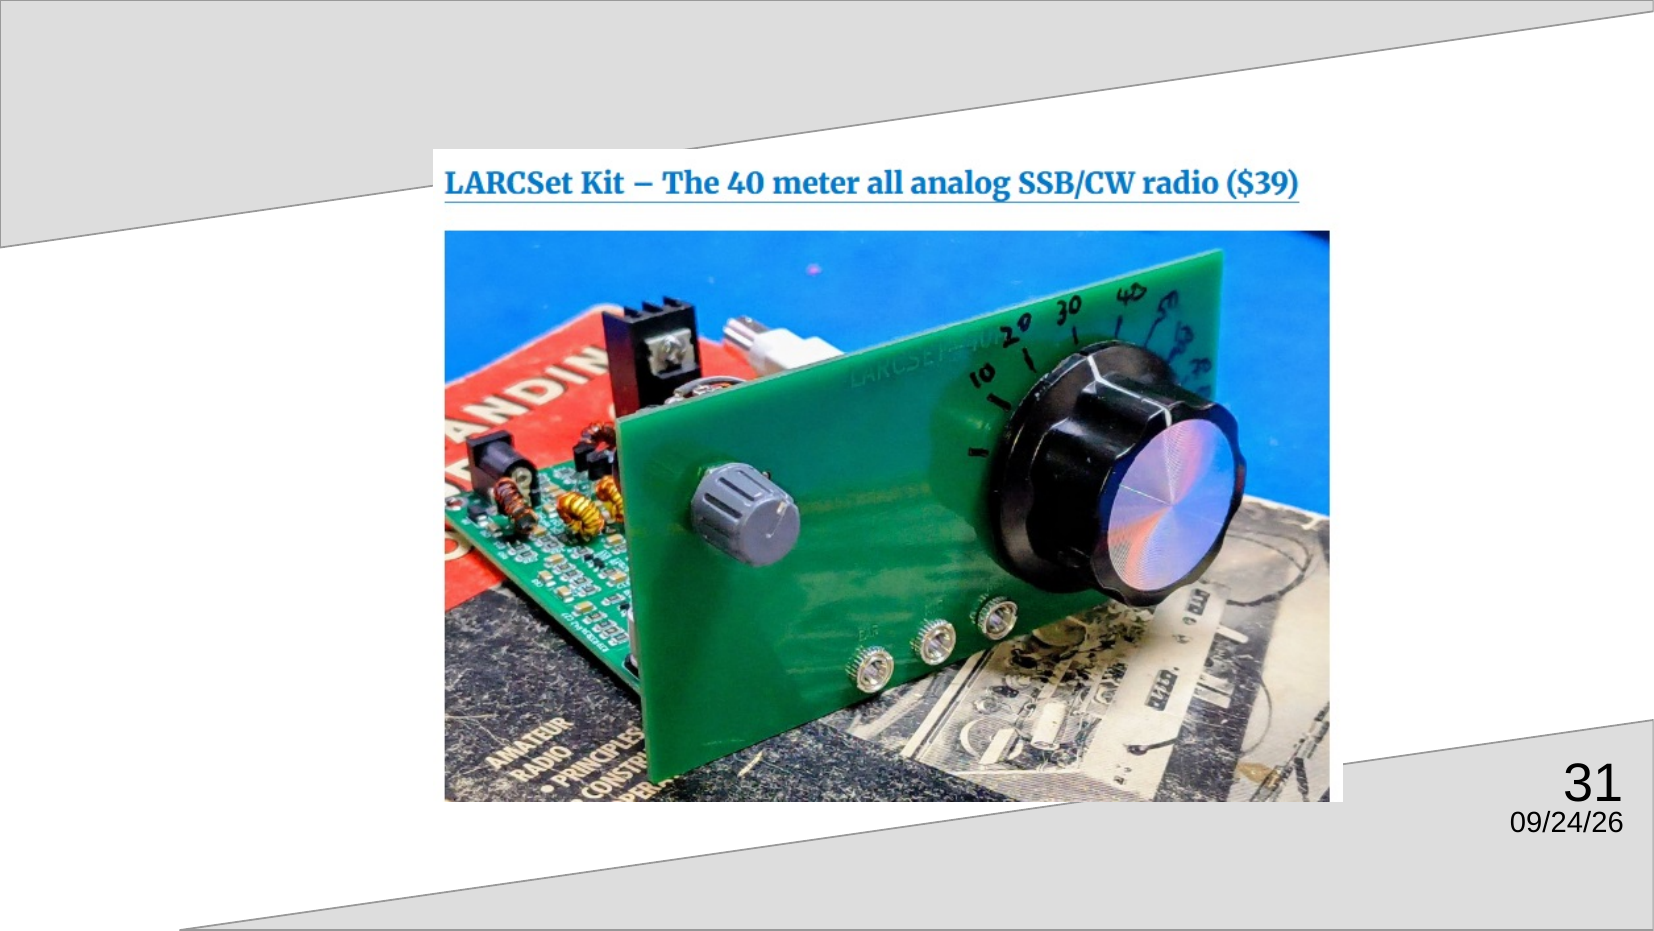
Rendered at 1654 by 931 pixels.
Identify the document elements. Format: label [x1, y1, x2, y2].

picture [433, 149, 1343, 802]
